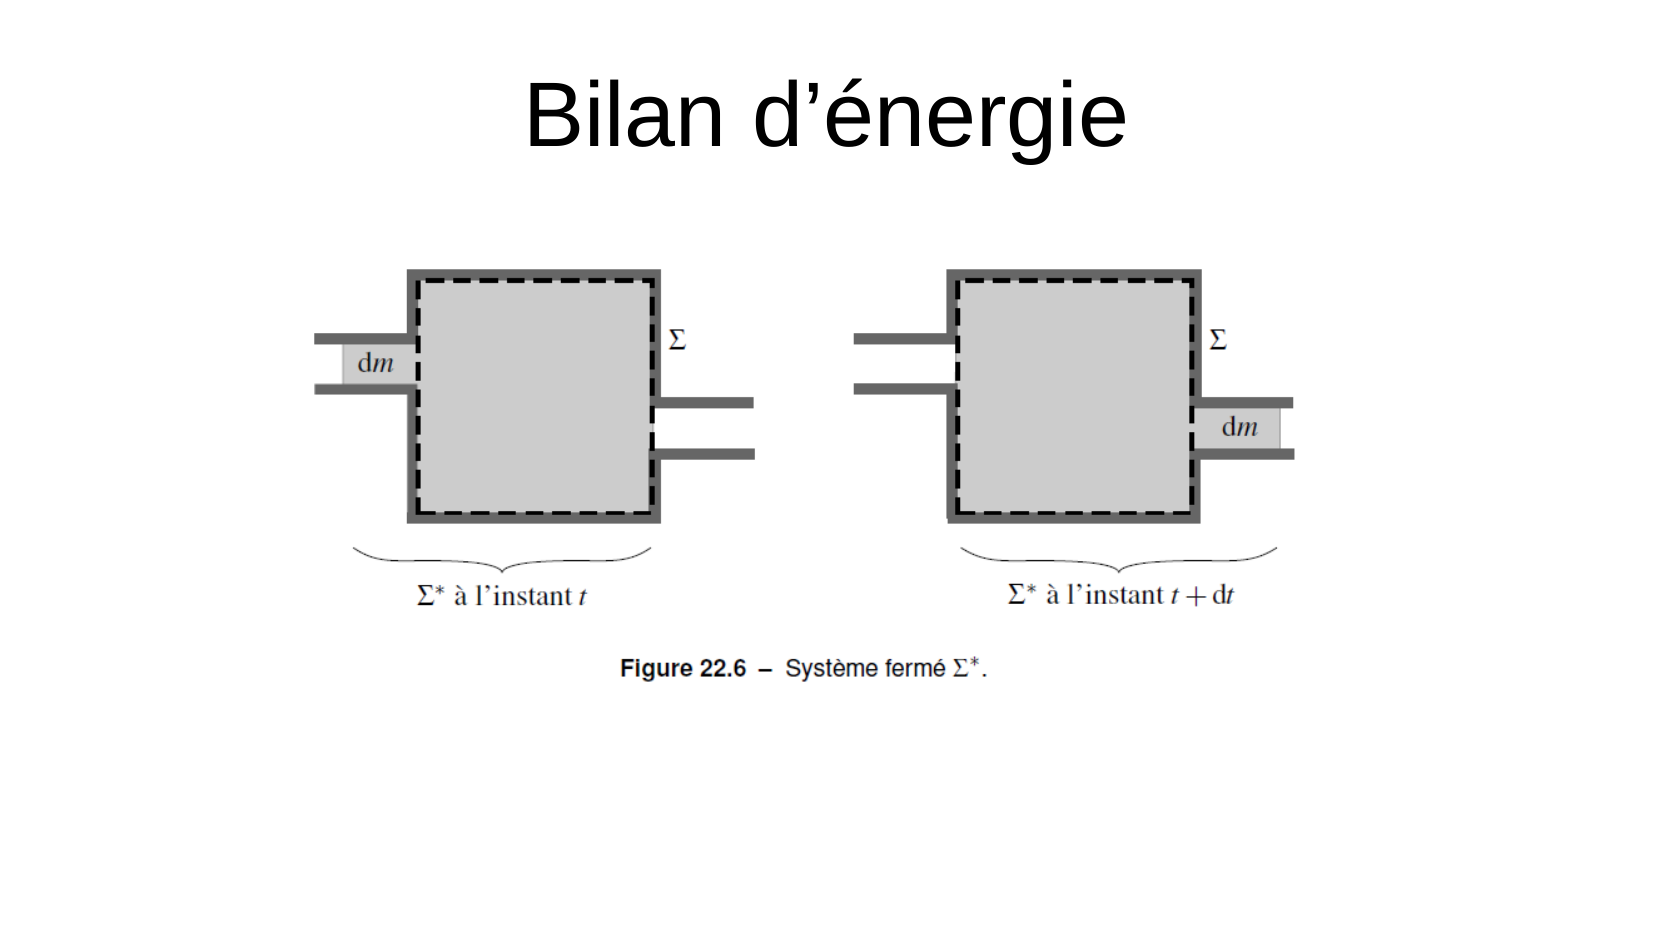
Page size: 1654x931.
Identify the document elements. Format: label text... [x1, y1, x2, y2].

title Bilan d’énergie [82, 37, 1571, 193]
picture [253, 228, 1411, 708]
